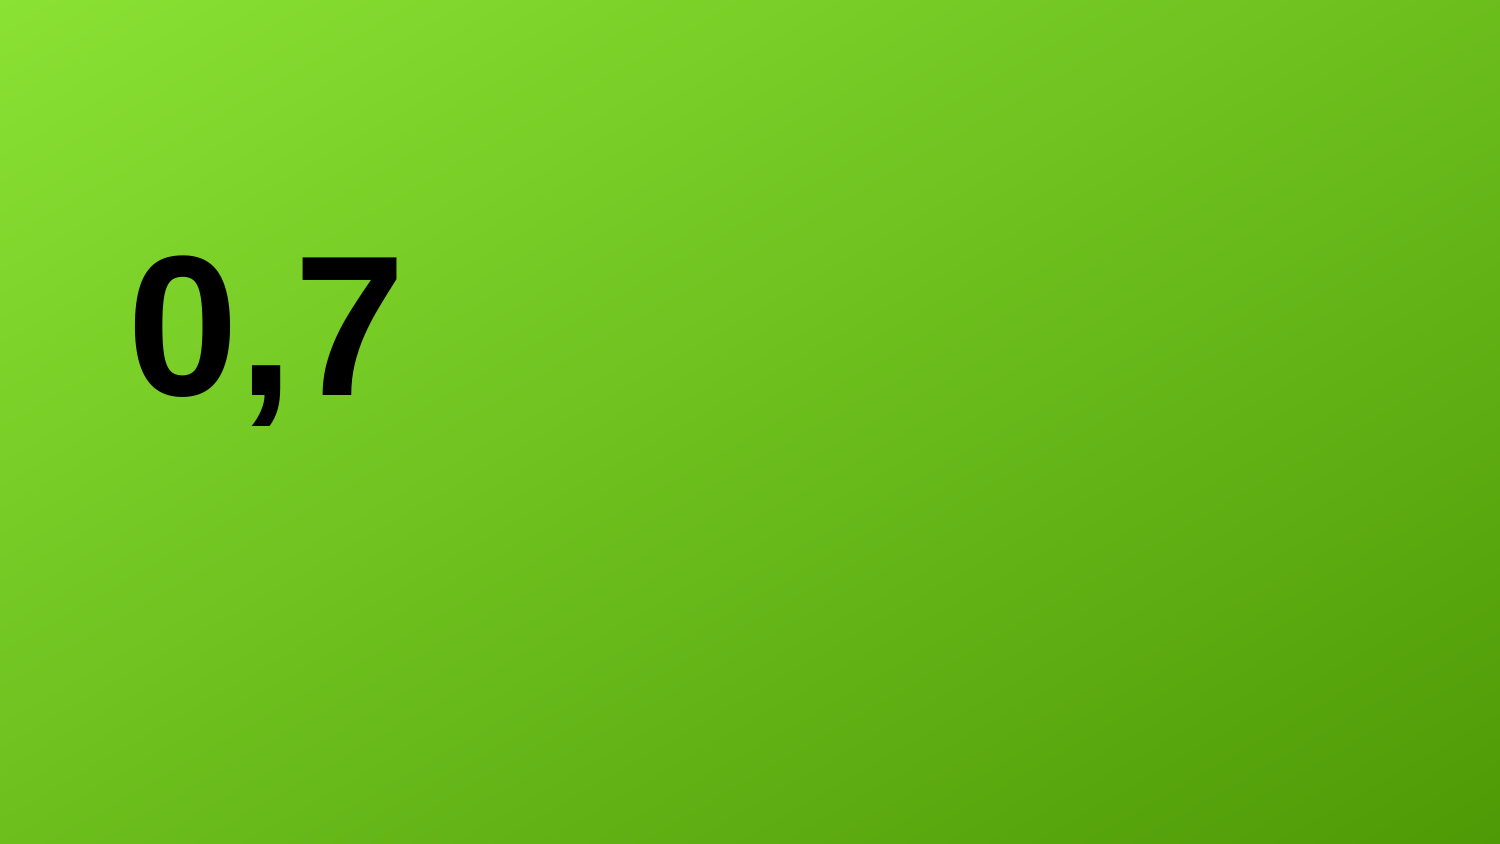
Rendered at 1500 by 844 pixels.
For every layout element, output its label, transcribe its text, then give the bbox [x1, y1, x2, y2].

title 0,7 [112, 259, 1388, 450]
